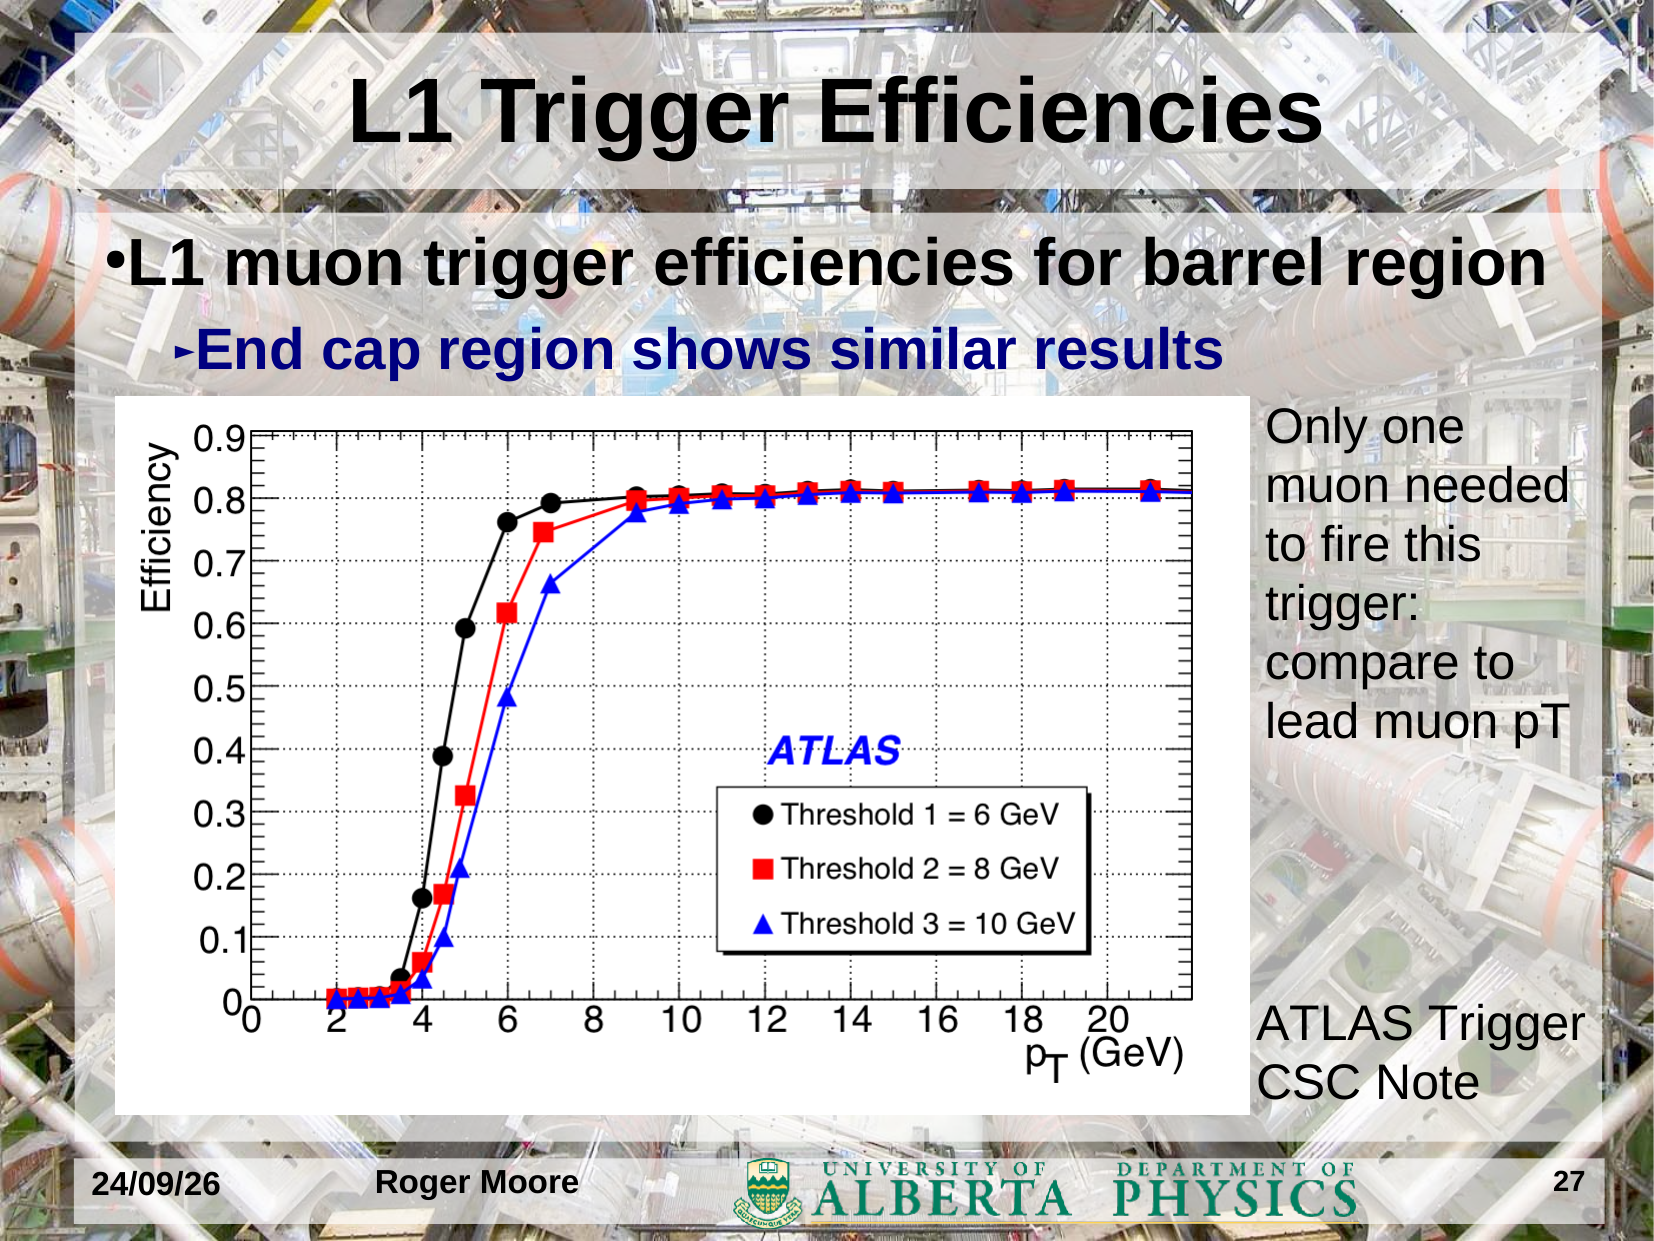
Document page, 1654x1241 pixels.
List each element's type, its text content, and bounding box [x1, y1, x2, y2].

text_box Only one muon needed to fire this trigger: compare to lead muon pT [1265, 395, 1571, 758]
title L1 Trigger Efficiencies [74, 32, 1600, 189]
picture [0, 0, 1654, 1241]
text_box ATLAS Trigger CSC Note [1256, 991, 1582, 1111]
list L1 muon trigger efficiencies for barrel region End cap region shows similar results [74, 212, 1603, 1142]
